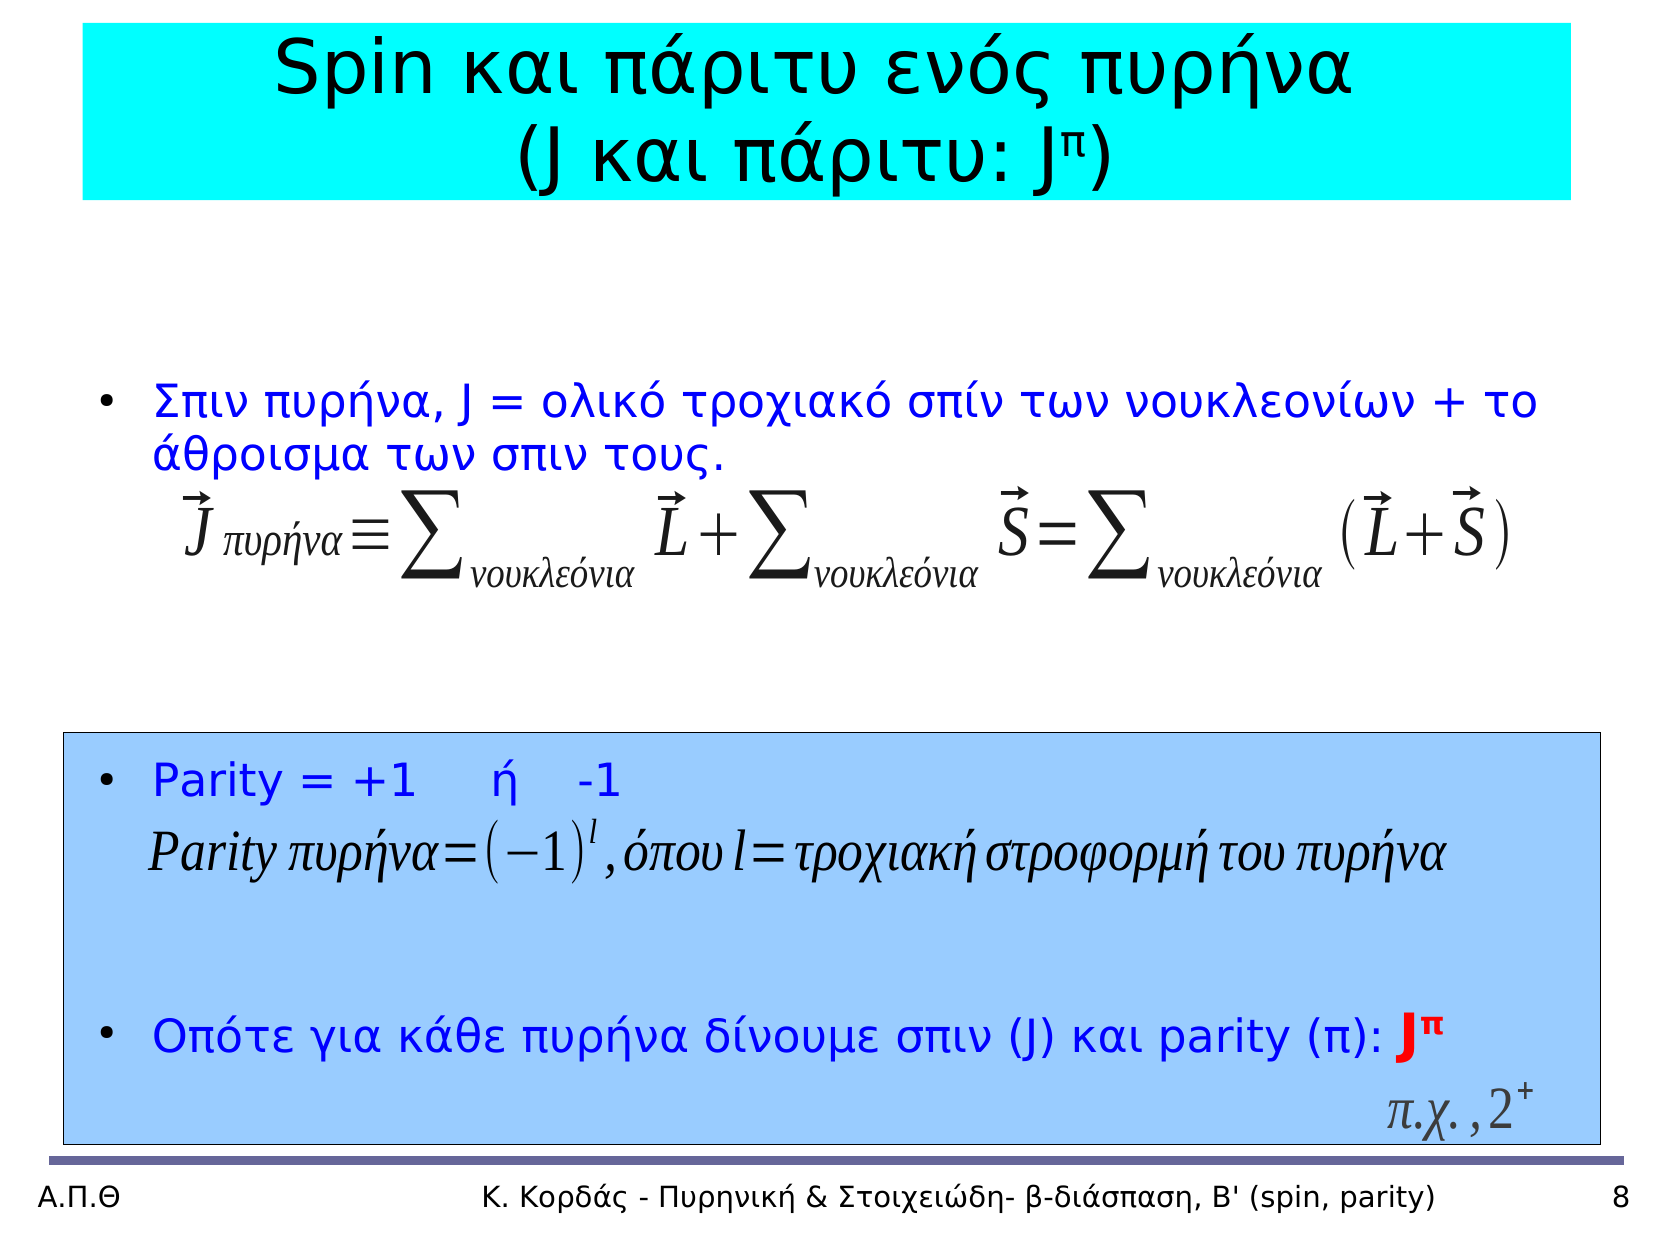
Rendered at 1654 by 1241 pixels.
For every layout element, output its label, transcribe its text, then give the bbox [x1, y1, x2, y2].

list Σπιν πυρήνα, J = ολικό τροχιακό σπίν των νουκλεονίων + το άθροισμα των σπιν τους. Parity = +1 ή -1 Οπότε για κάθε πυρήνα δίνουμε σπιν (J) και parity (π): Jπ [75, 368, 1571, 1076]
chart [129, 808, 1471, 889]
text_box [1558, 732, 1601, 1145]
text_box [63, 732, 1371, 1145]
chart [165, 483, 1531, 598]
title Spin και πάριτυ ενός πυρήνα (J και πάριτυ: Jπ) [82, 22, 1571, 201]
chart [1371, 1065, 1558, 1146]
